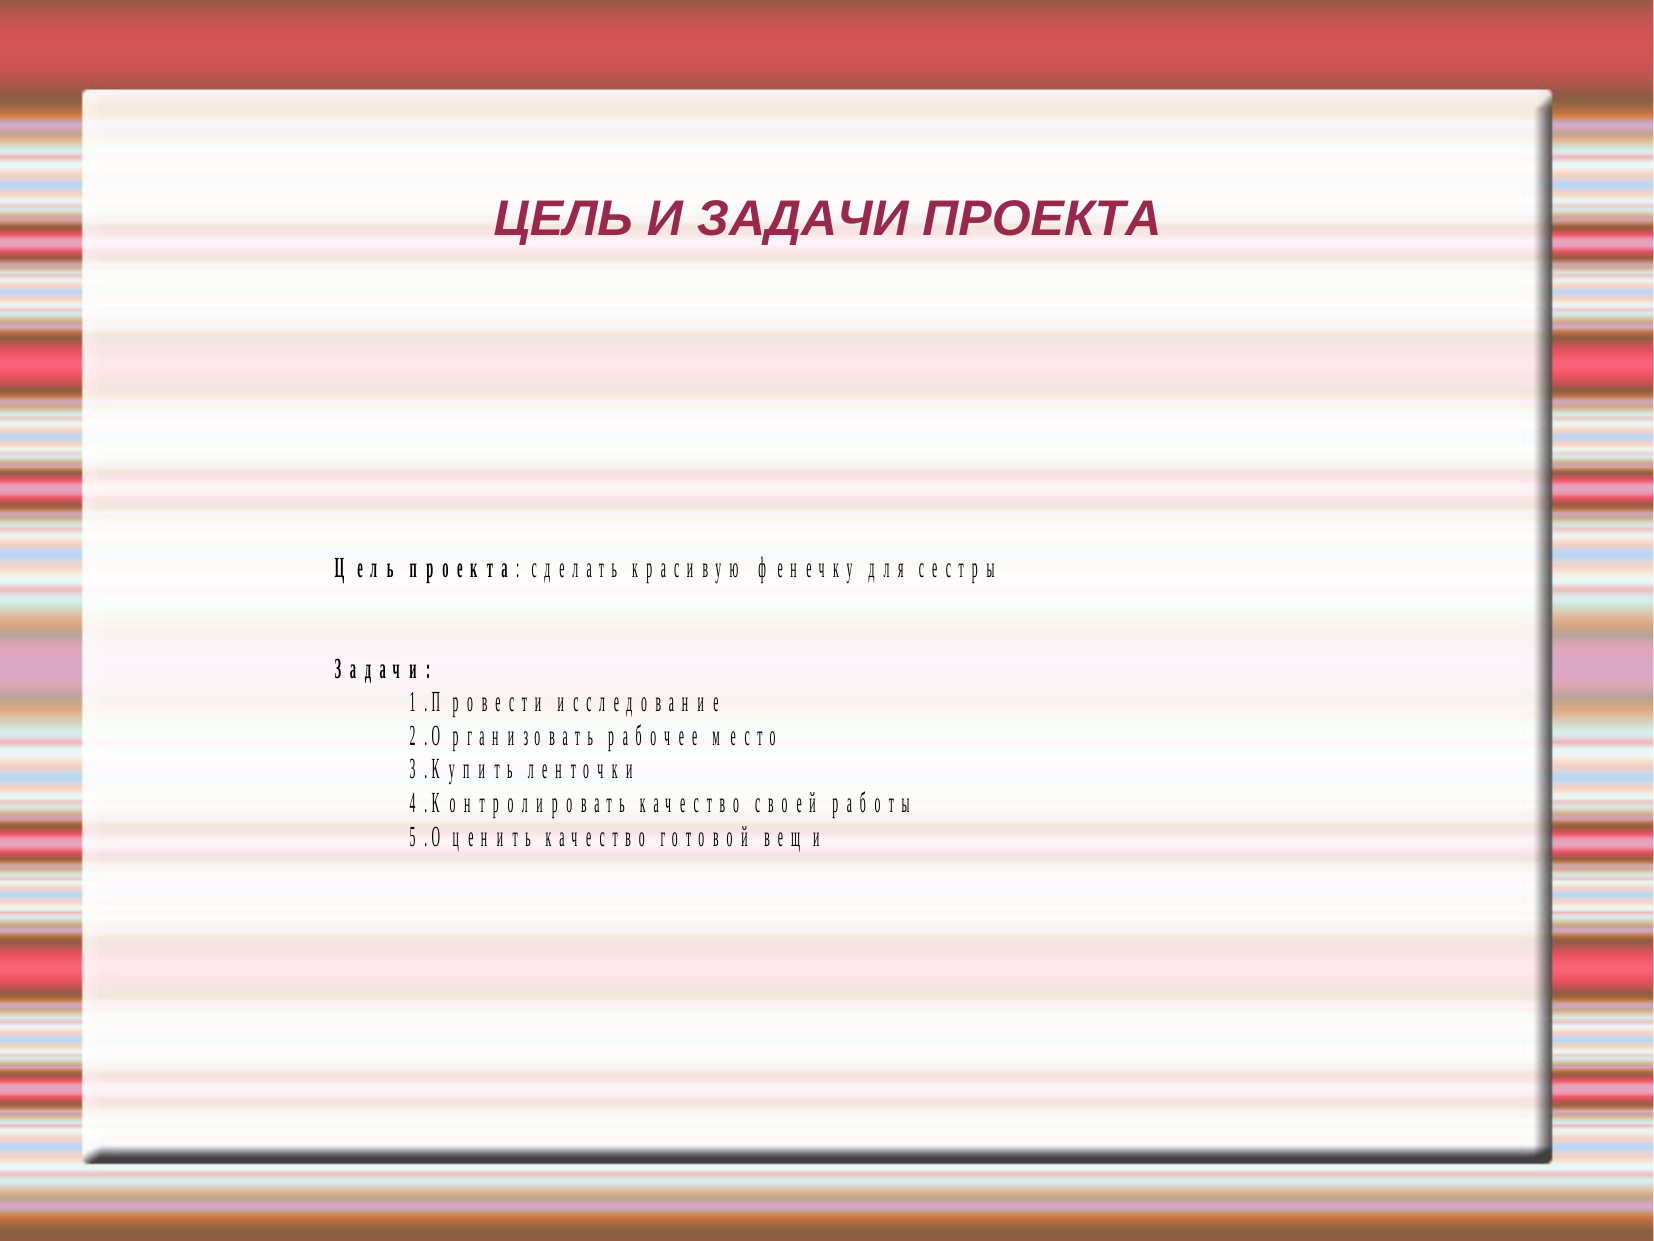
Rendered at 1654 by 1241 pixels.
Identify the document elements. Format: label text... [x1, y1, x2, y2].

title ЦЕЛЬ И ЗАДАЧИ ПРОЕКТА [121, 114, 1534, 322]
picture [0, 0, 1654, 1241]
